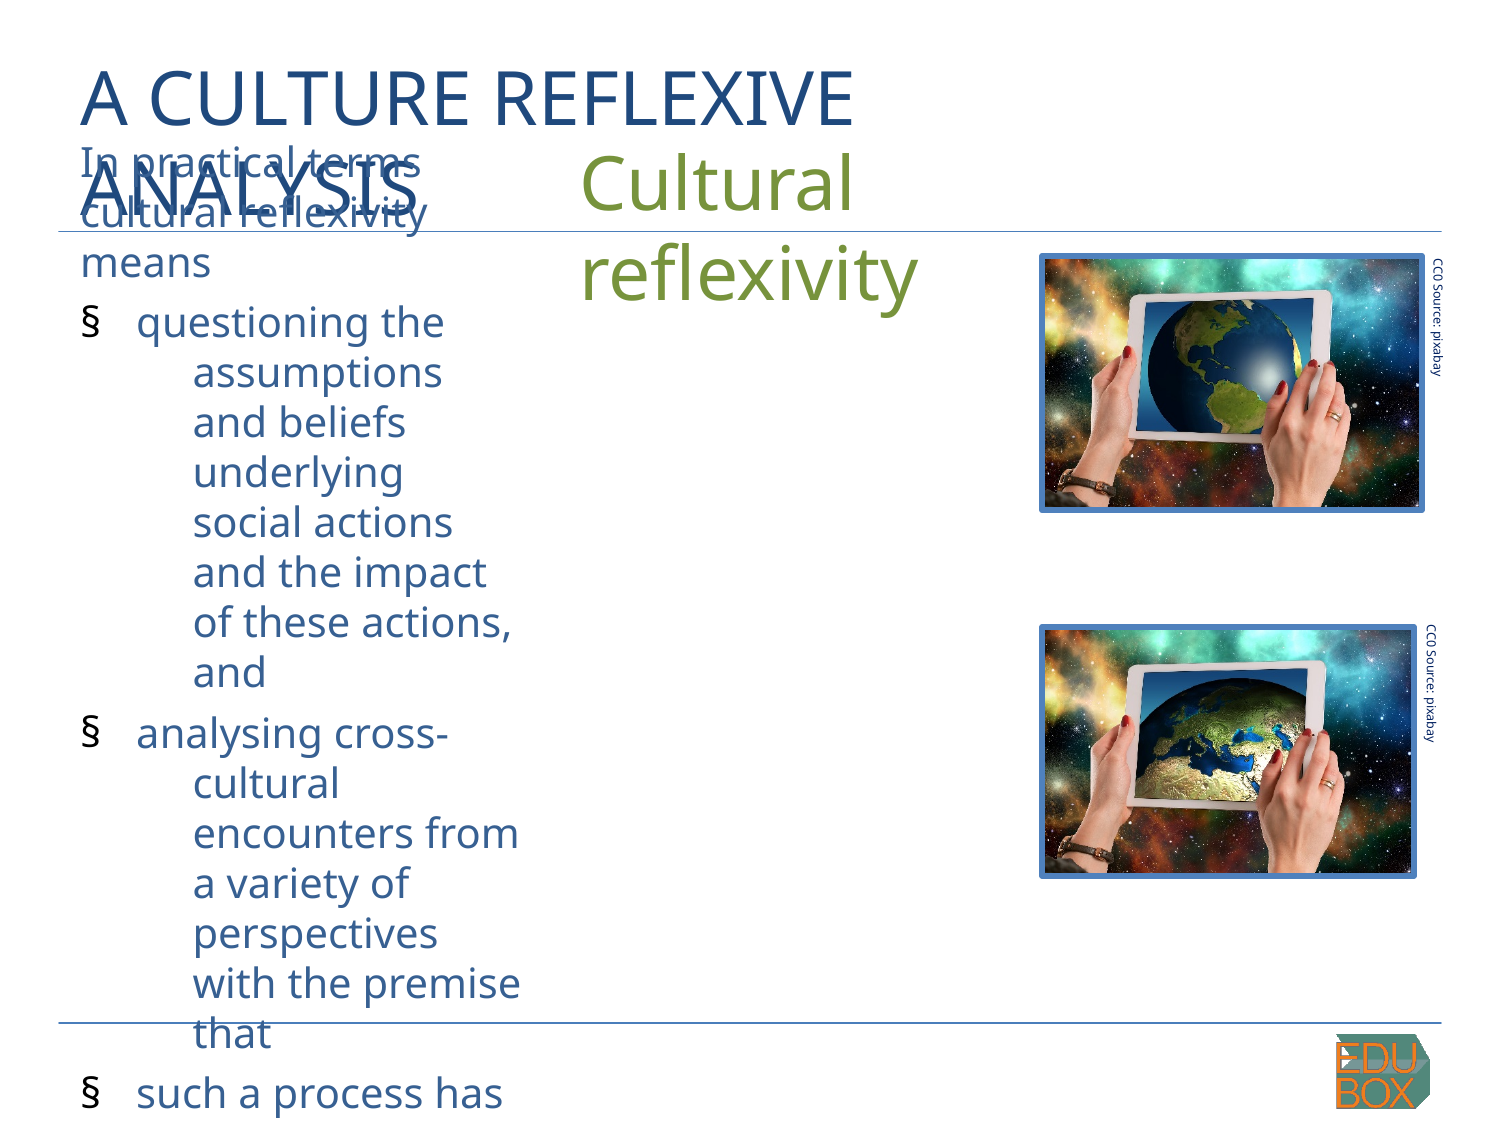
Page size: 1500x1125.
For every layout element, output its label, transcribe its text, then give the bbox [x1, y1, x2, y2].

list In practical terms cultural reflexivity means questioning the assumptions and beliefs underlying social actions and the impact of these actions, and analysing cross-cultural encounters from a variety of perspectives with the premise that such a process has the potential to maintain and transform social relations and the development of constructive cross-cultural dialogues. [75, 255, 963, 1005]
text_box CC0 Source: pixabay [1421, 243, 1454, 617]
text_box CC0 Source: pixabay [1414, 609, 1447, 983]
picture [1045, 259, 1419, 507]
title A CULTURE REFLEXIVE ANALYSIS [64, 42, 1400, 153]
list Cultural reflexivity [64, 127, 1040, 247]
picture [1045, 630, 1411, 873]
picture [1328, 1028, 1437, 1114]
